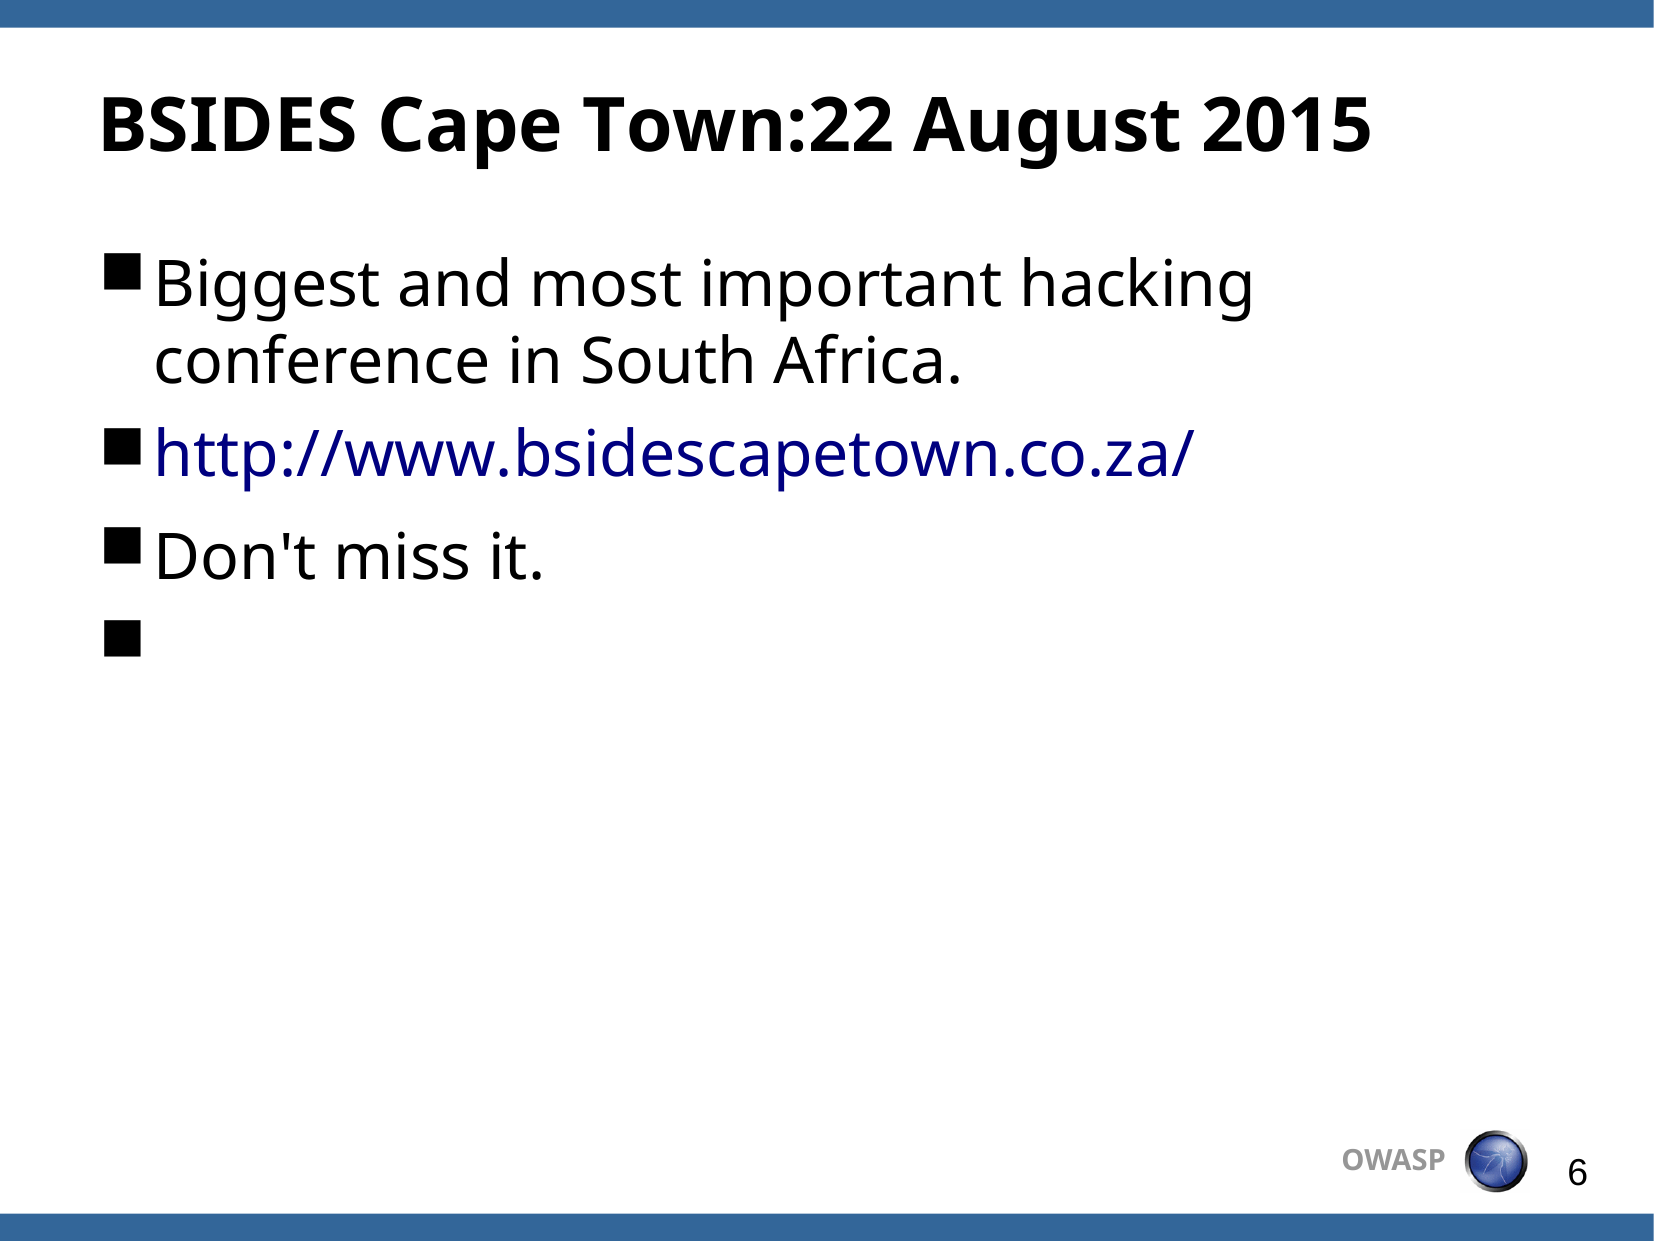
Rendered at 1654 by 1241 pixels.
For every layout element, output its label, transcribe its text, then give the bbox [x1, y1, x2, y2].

picture [1460, 1129, 1530, 1193]
list Biggest and most important hacking conference in South Africa. http://www.bsidescapetown.co.za/ Don't miss it. [82, 234, 1571, 1108]
title BSIDES Cape Town:22 August 2015 [82, 23, 1571, 220]
